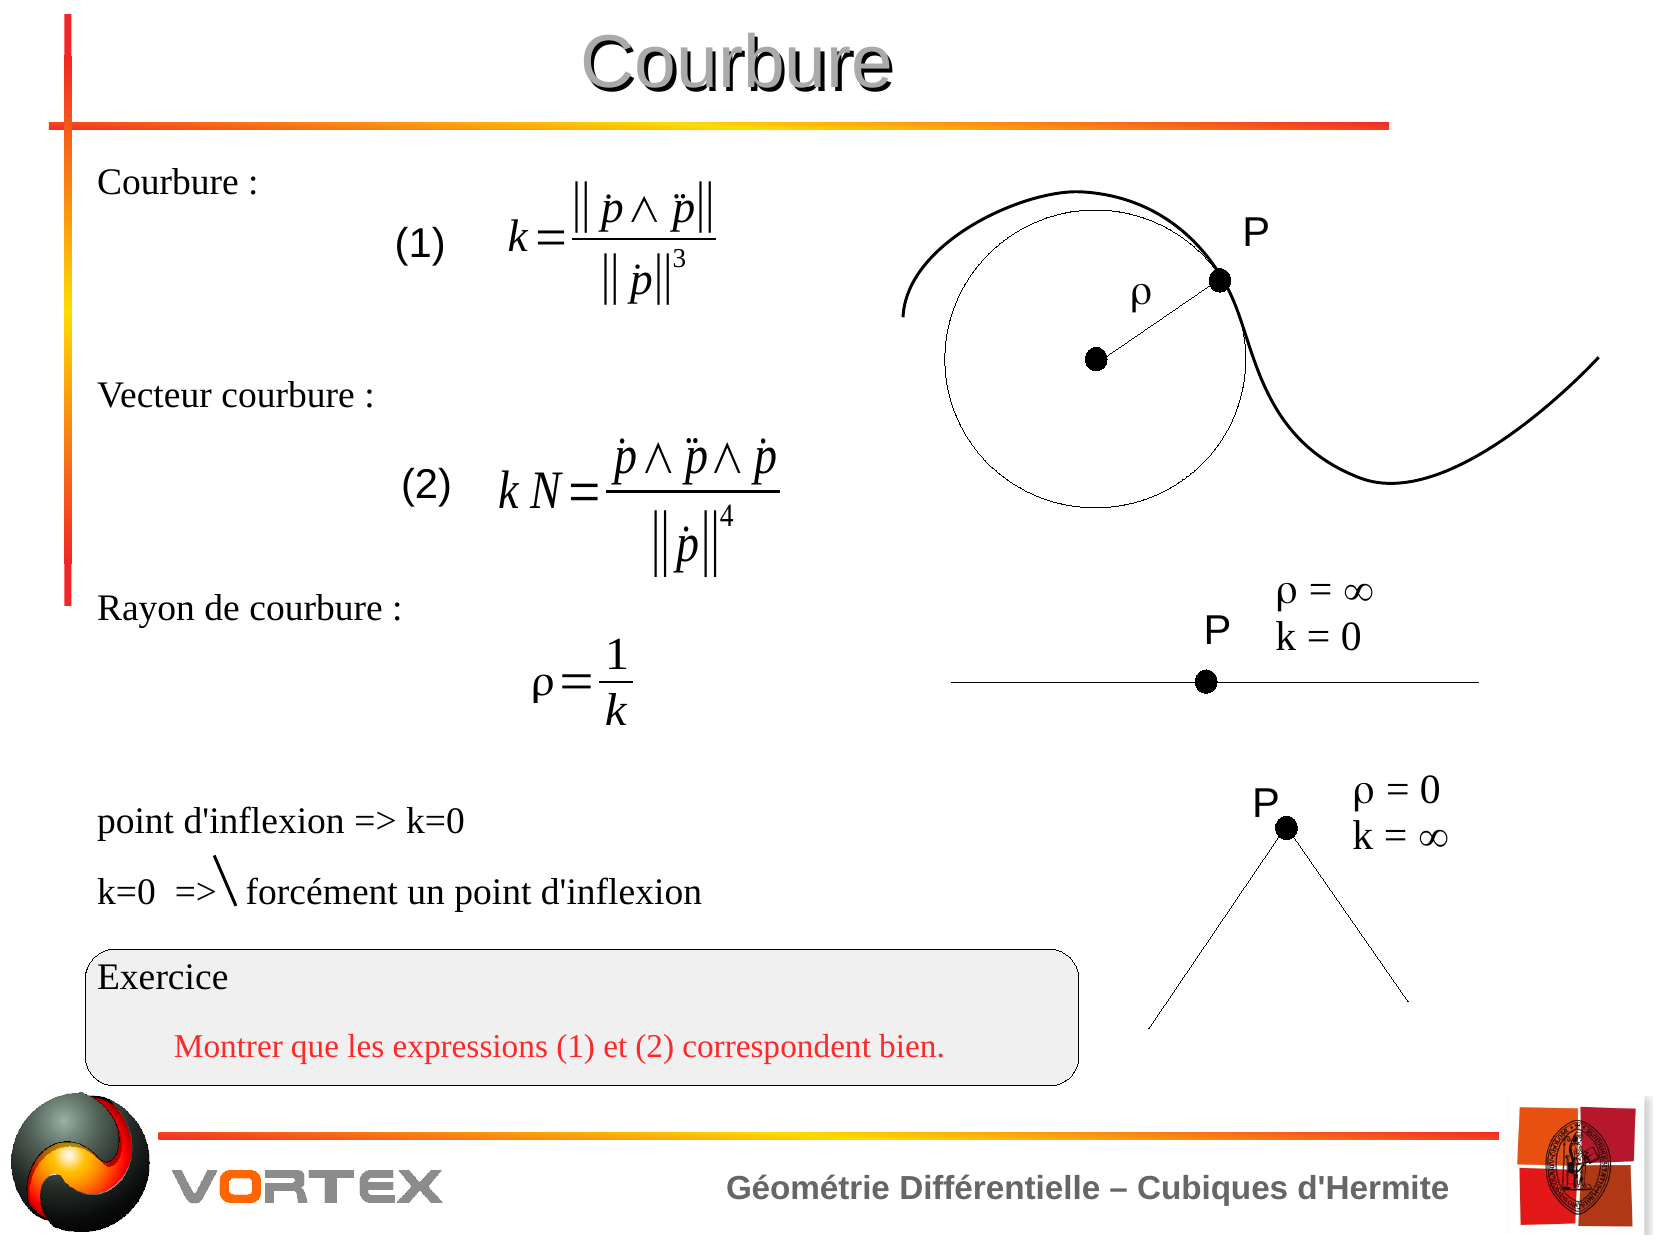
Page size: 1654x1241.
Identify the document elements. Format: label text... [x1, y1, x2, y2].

chart [520, 627, 643, 737]
text_box P [1237, 772, 1337, 841]
text_box (1) [379, 212, 466, 332]
chart [499, 180, 726, 308]
text_box  [1114, 267, 1239, 356]
text_box P [1188, 599, 1260, 667]
picture [1505, 1096, 1653, 1235]
picture [11, 1092, 443, 1232]
text_box [1085, 347, 1108, 371]
text_box P [1227, 201, 1352, 270]
text_box  =  k = 0 [1260, 559, 1426, 772]
text_box  = 0 k =  [1337, 759, 1501, 991]
text_box [1195, 669, 1218, 694]
text_box (2) [386, 453, 472, 573]
list Courbure : Vecteur courbure : Rayon de courbure : point d'inflexion => k=0 k=0 => forcément un point d'inflexion Exercice Montrer que les expressions (1) et (2) correspondent bien. [79, 160, 1569, 1116]
chart [490, 423, 790, 580]
title Courbure [82, 4, 1392, 120]
